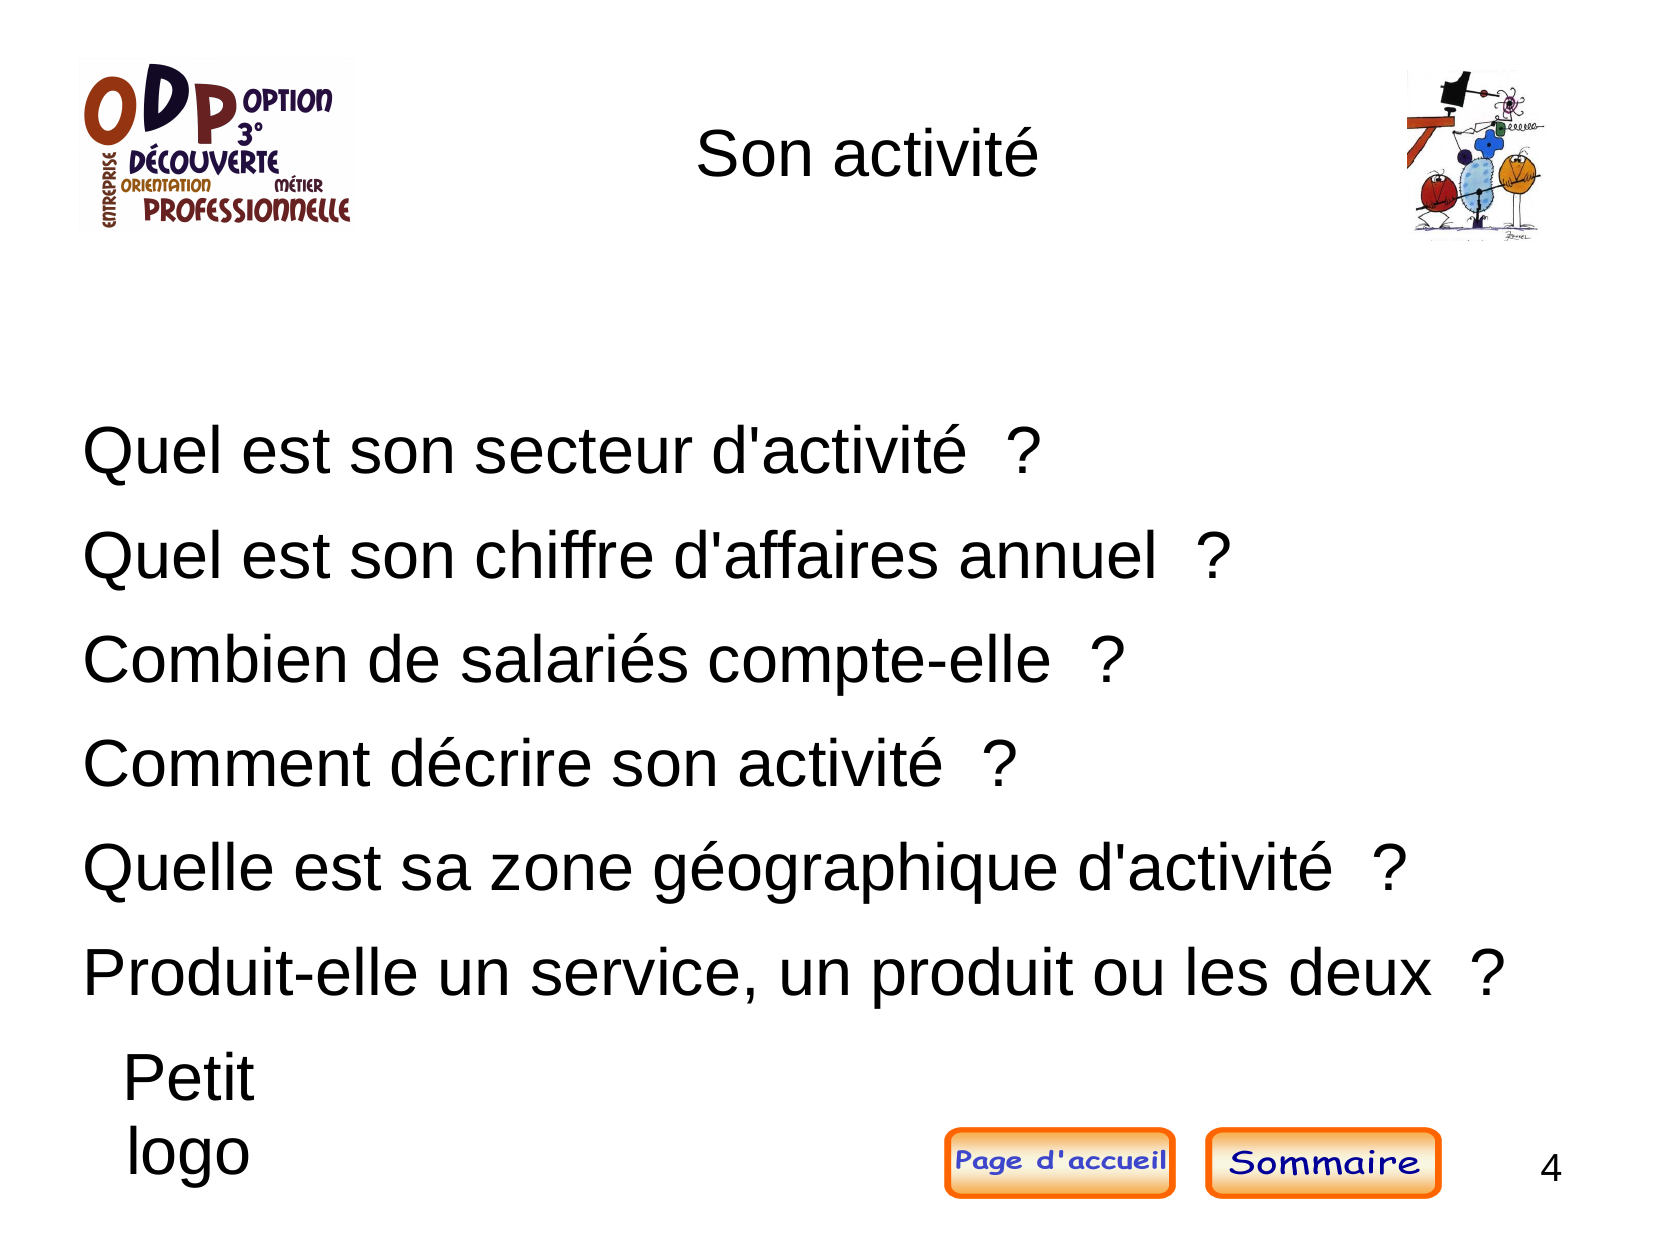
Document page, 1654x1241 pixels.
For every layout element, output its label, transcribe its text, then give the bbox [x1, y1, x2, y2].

picture [1205, 1127, 1442, 1199]
list Quel est son secteur d'activité ? Quel est son chiffre d'affaires annuel ? Combien de salariés compte-elle ? Comment décrire son activité ? Quelle est sa zone géographique d'activité ? Produit-elle un service, un produit ou les deux ? [82, 413, 1571, 1075]
picture [1405, 70, 1548, 243]
text_box Petit logo [82, 1039, 296, 1190]
title Son activité [395, 49, 1341, 257]
picture [79, 58, 355, 231]
picture [944, 1127, 1176, 1199]
